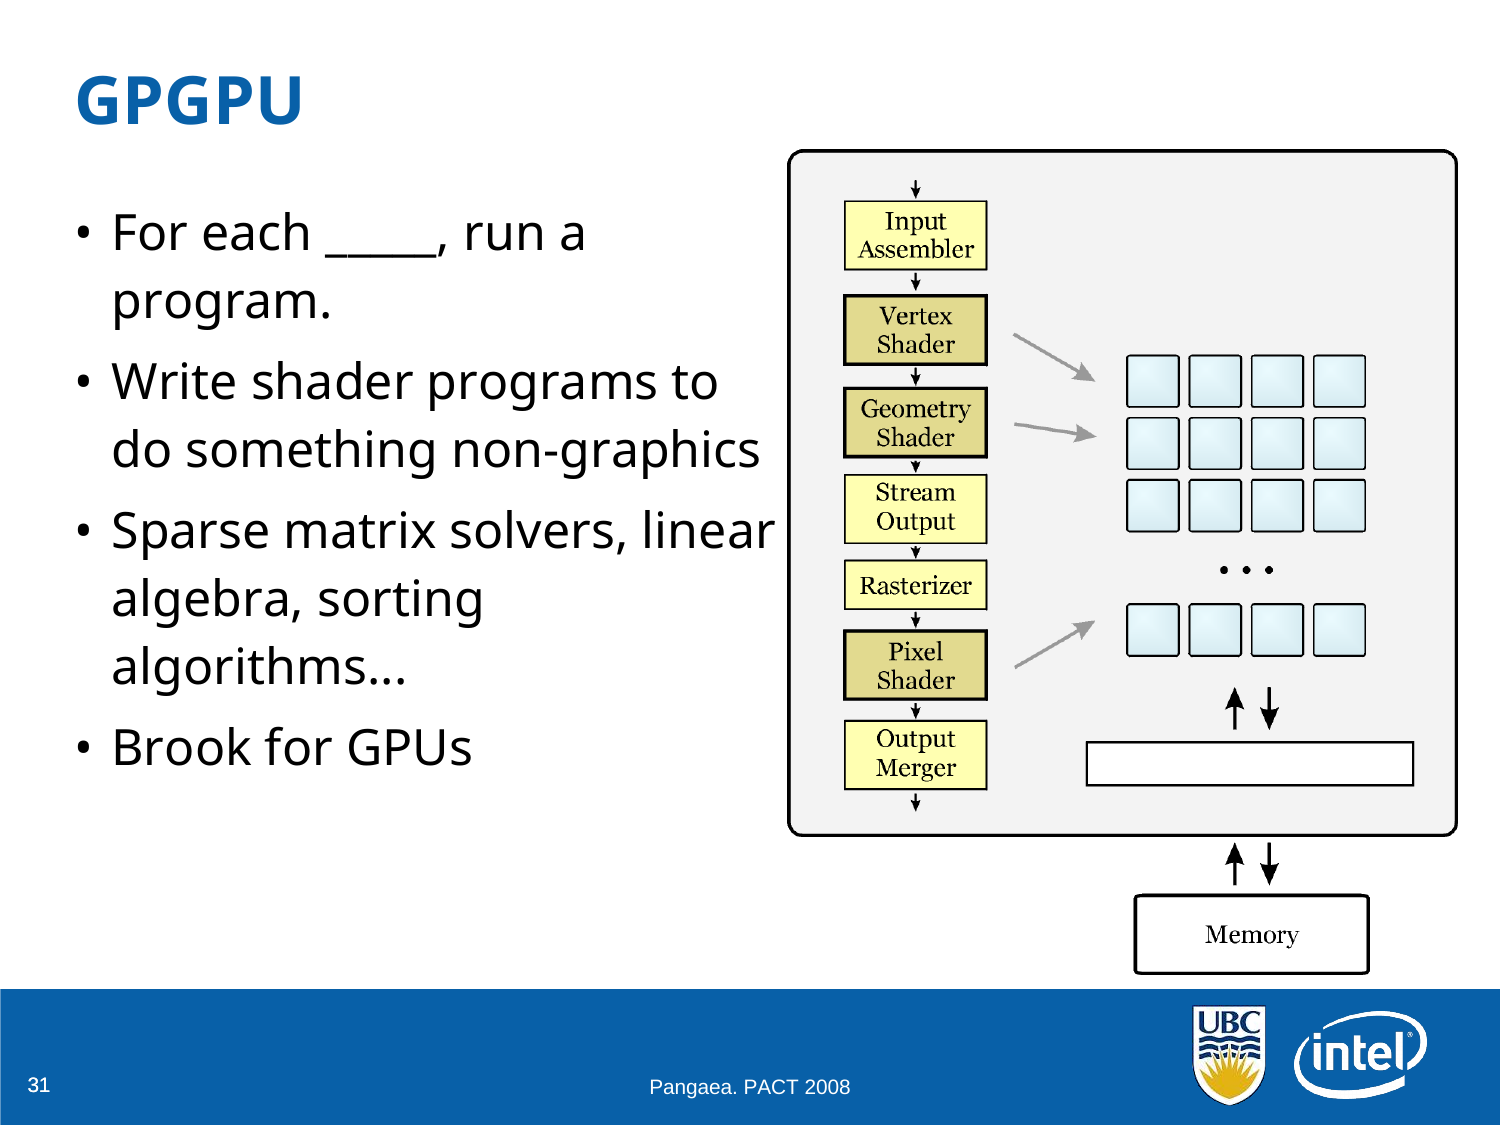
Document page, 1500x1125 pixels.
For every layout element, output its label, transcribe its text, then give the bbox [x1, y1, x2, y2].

picture [787, 149, 1458, 976]
picture [1192, 1005, 1266, 1106]
picture [1294, 1011, 1427, 1099]
list For each _____, run a program. Write shader programs to do something non-graphics Sparse matrix solvers, linear algebra, sorting algorithms... Brook for GPUs [74, 197, 788, 992]
title GPGPU [74, 25, 1427, 172]
